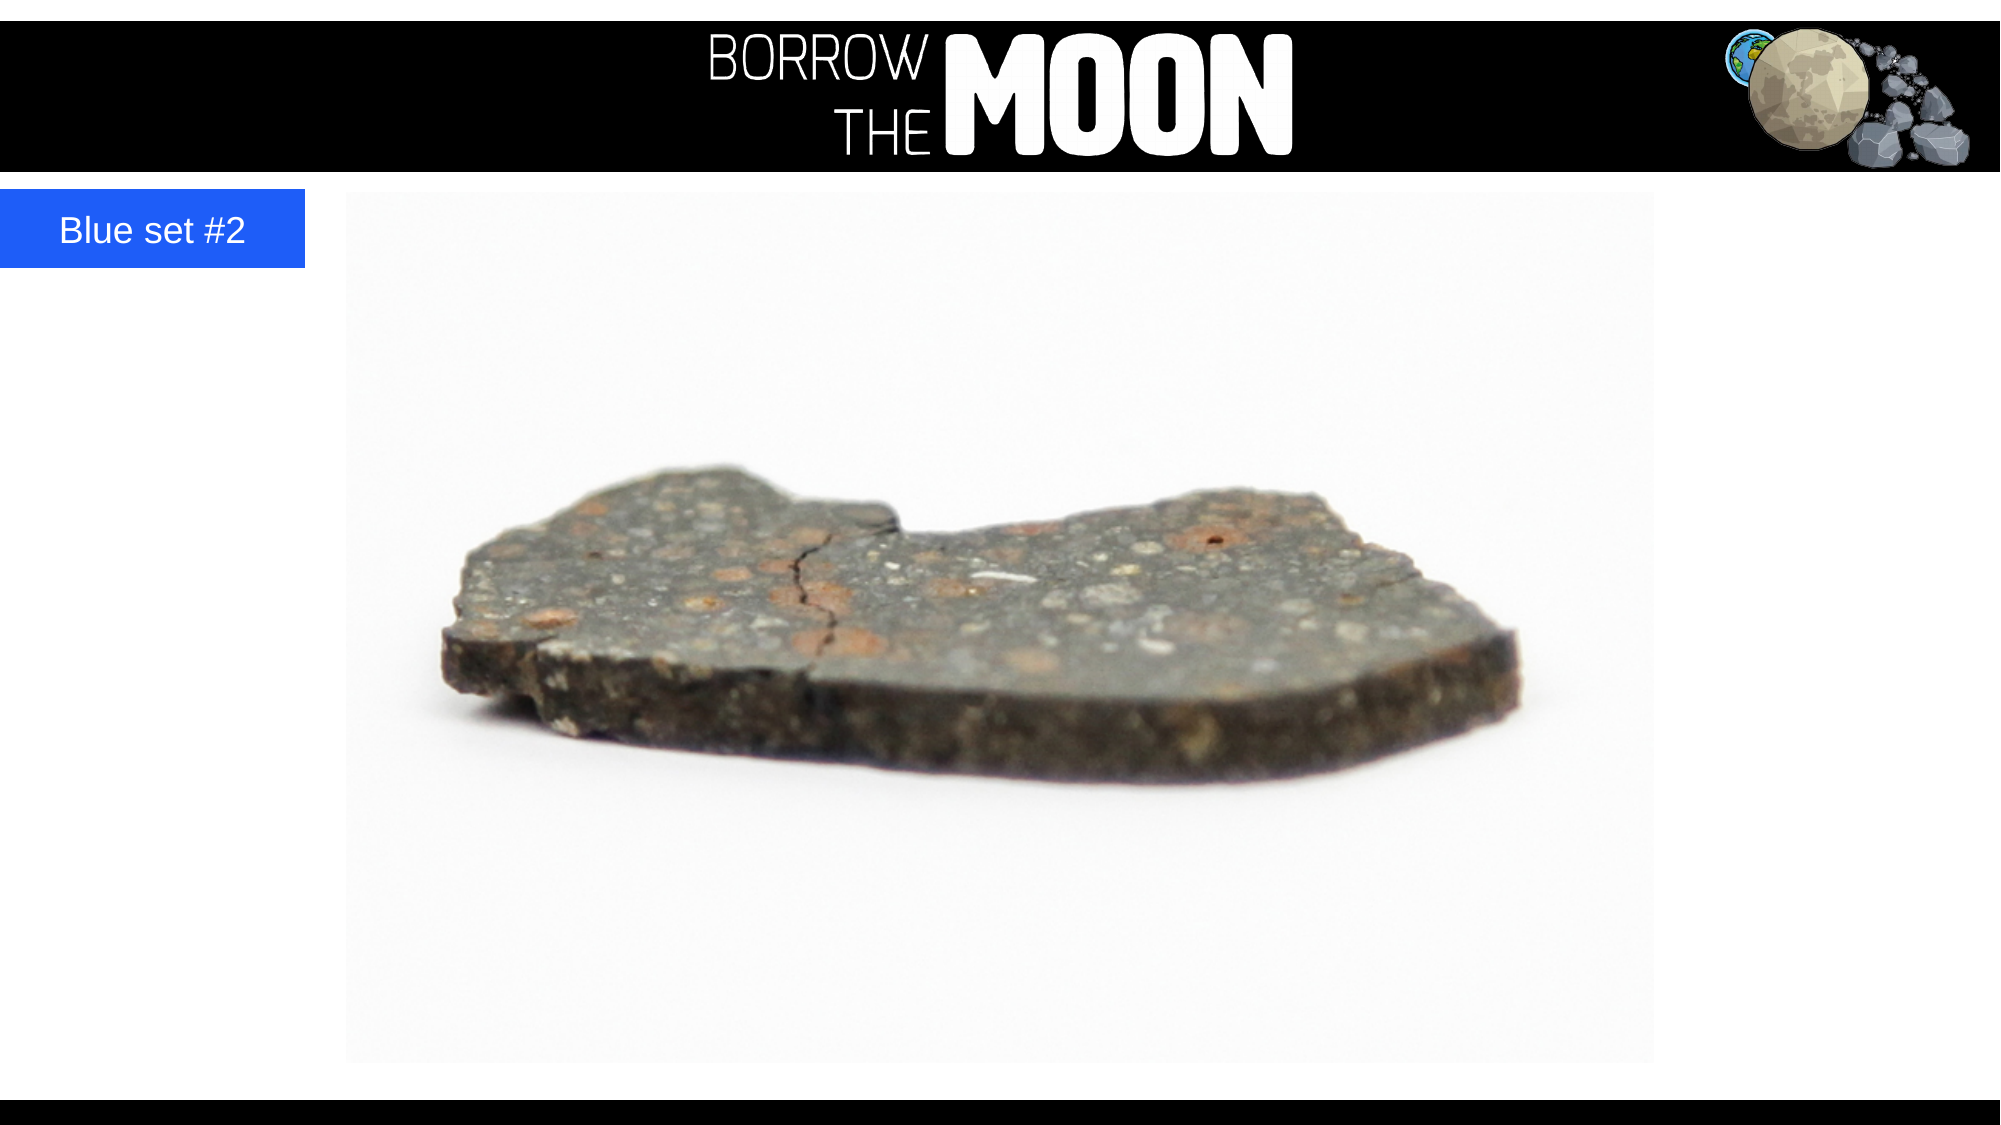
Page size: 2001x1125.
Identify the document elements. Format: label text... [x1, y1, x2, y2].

text_box Blue set #2 [0, 189, 305, 268]
picture [346, 192, 1654, 1064]
